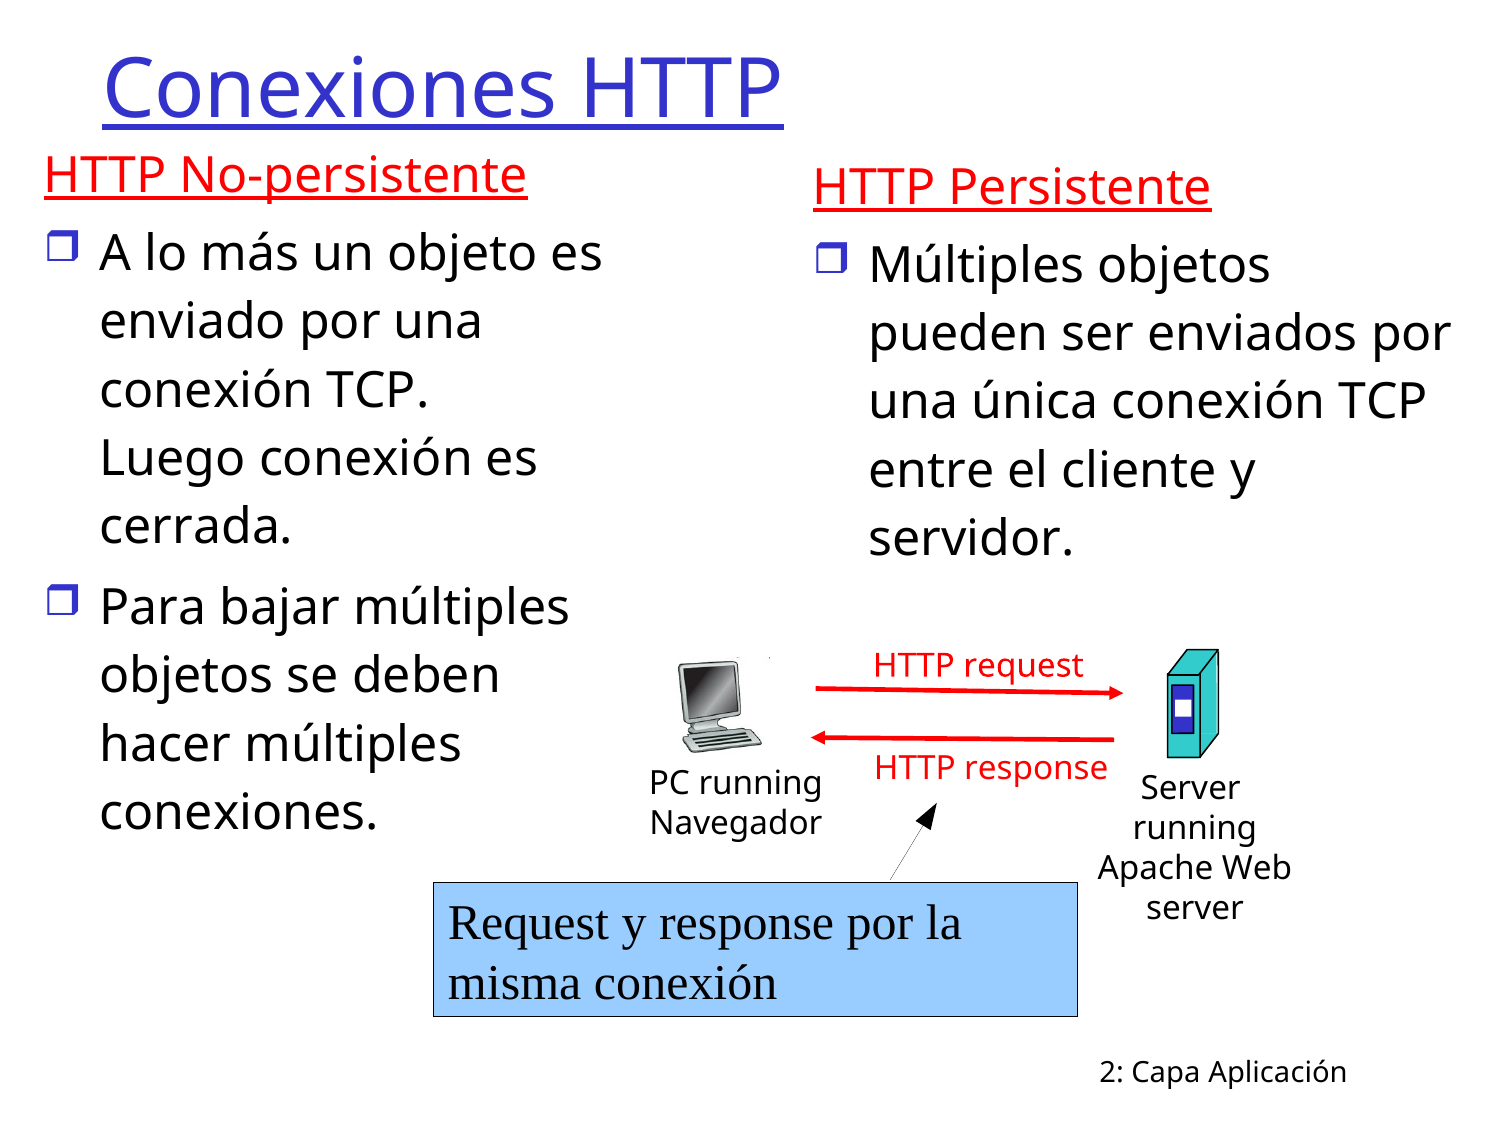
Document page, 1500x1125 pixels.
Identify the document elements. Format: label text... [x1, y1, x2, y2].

text_box Server running Apache Web server [1082, 762, 1308, 935]
text_box HTTP request [857, 640, 1099, 692]
text_box HTTP response [854, 741, 1129, 798]
list HTTP No-persistente A lo más un objeto es enviado por una conexión TCP. Luego conexión es cerrada. Para bajar múltiples objetos se deben hacer múltiples conexiones. [29, 135, 652, 703]
text_box [1167, 649, 1219, 759]
list HTTP Persistente Múltiples objetos pueden ser enviados por una única conexión TCP entre el cliente y servidor. [798, 147, 1476, 683]
text_box Request y response por la misma conexión [433, 882, 1078, 1017]
title Conexiones HTTP [87, 23, 1463, 150]
text_box PC running Navegador [633, 758, 839, 850]
picture [659, 657, 770, 757]
